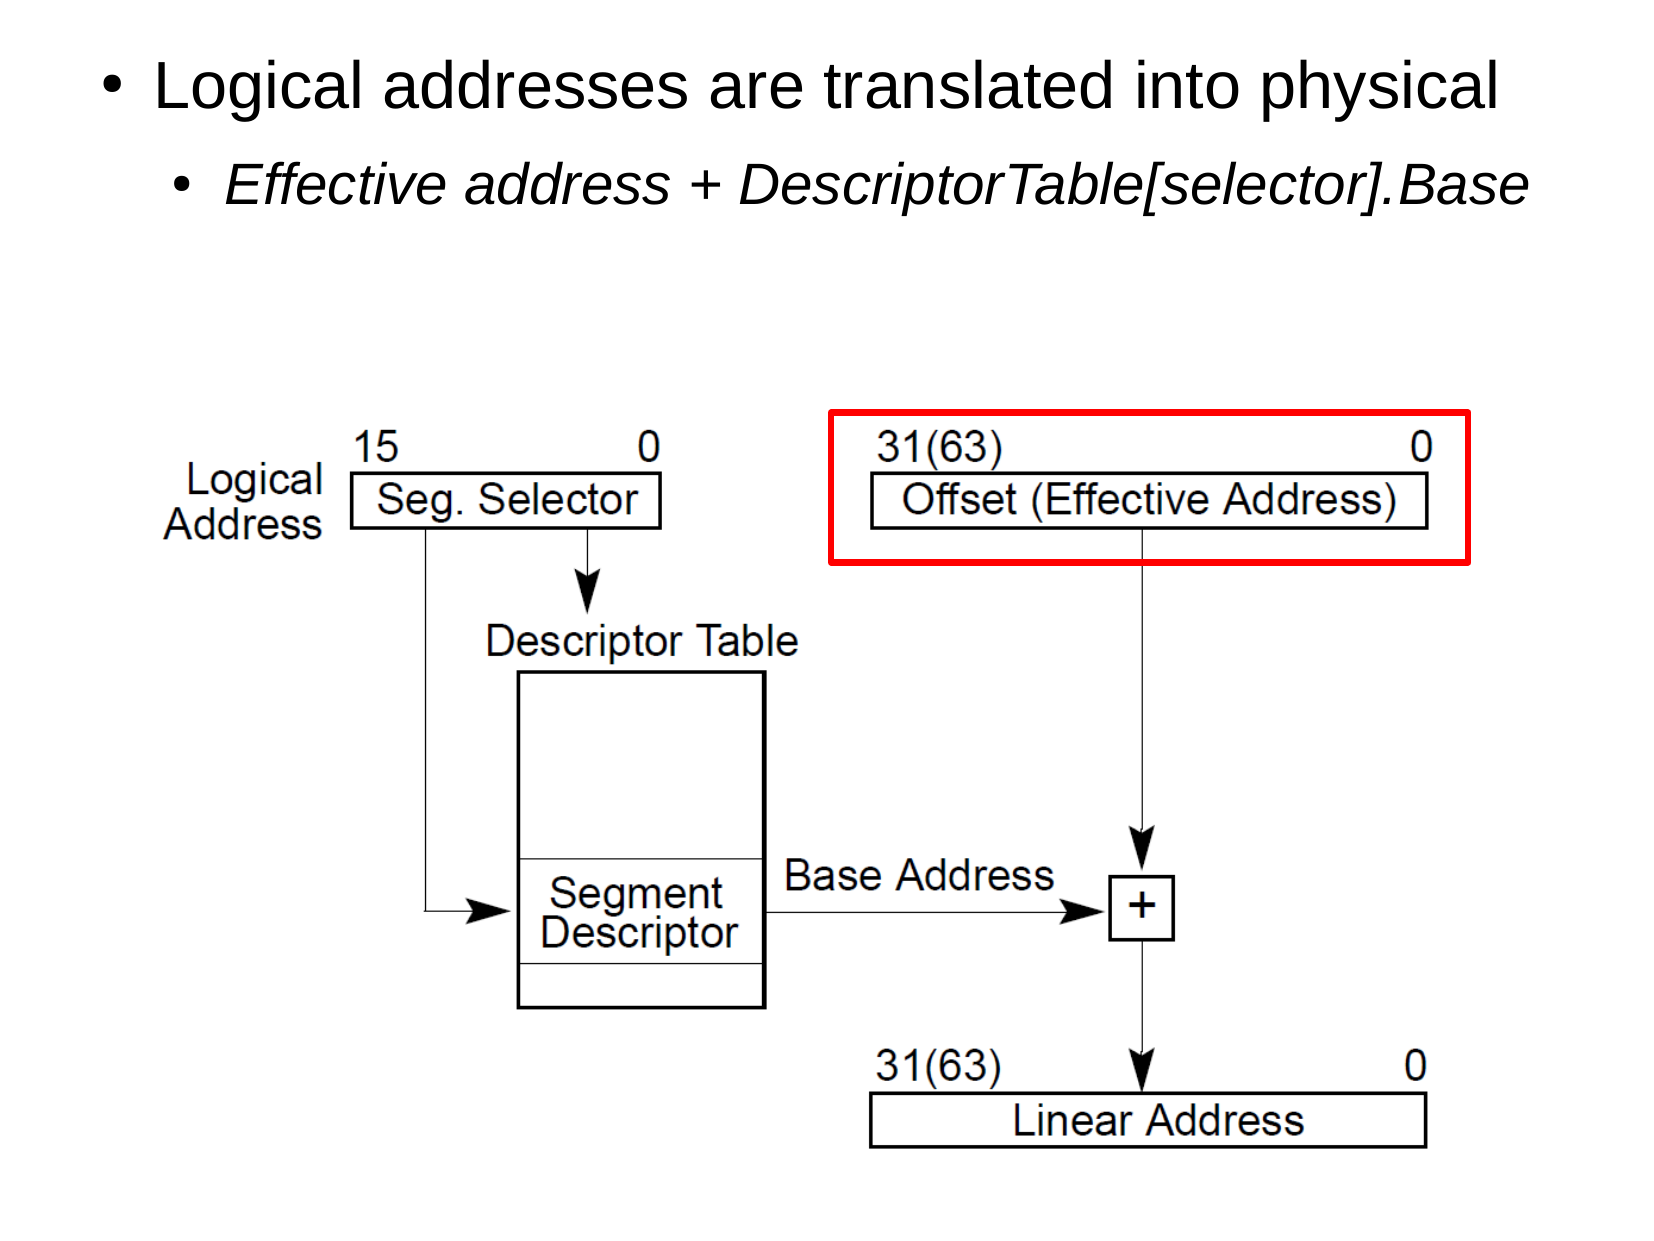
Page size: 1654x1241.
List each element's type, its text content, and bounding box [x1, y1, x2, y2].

list Logical addresses are translated into physical Effective address + DescriptorTable[selector].Base [82, 48, 1571, 768]
picture [834, 416, 1465, 559]
picture [150, 374, 1468, 1163]
